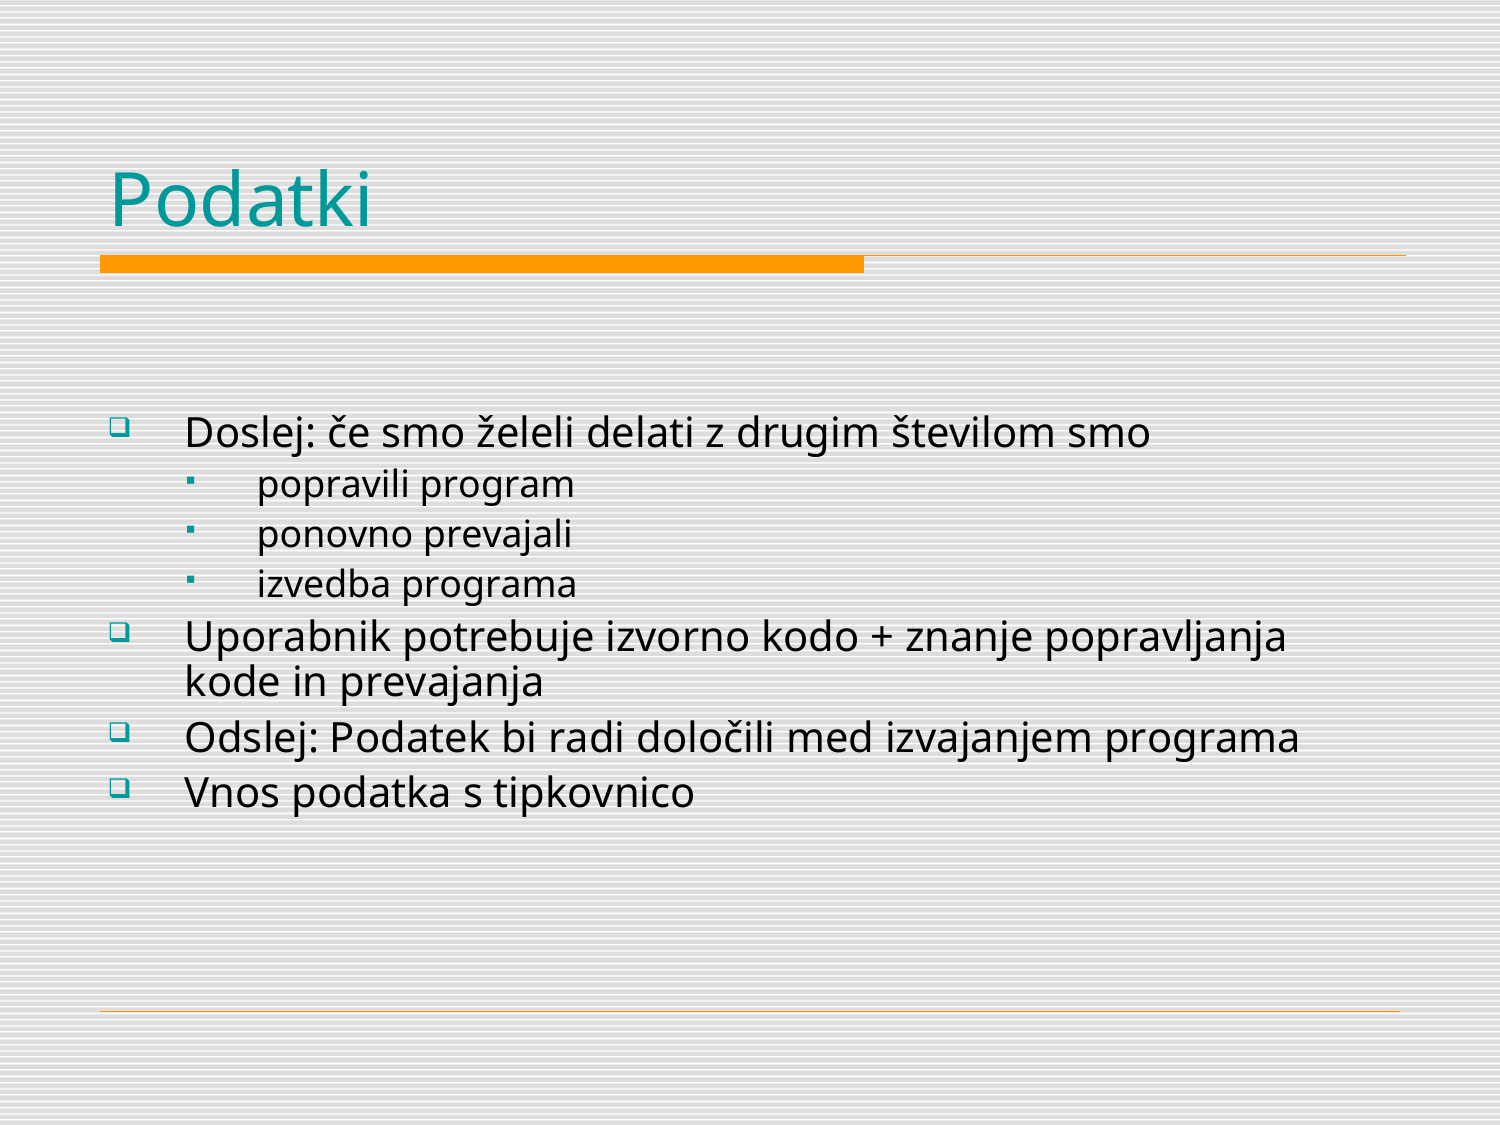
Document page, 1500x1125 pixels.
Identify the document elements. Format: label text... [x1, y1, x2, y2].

title Podatki [94, 49, 1407, 250]
list Doslej: če smo želeli delati z drugim številom smo popravili program ponovno prevajali izvedba programa Uporabnik potrebuje izvorno kodo + znanje popravljanja kode in prevajanja Odslej: Podatek bi radi določili med izvajanjem programa Vnos podatka s tipkovnico [92, 287, 1406, 858]
picture [0, 0, 1500, 1125]
